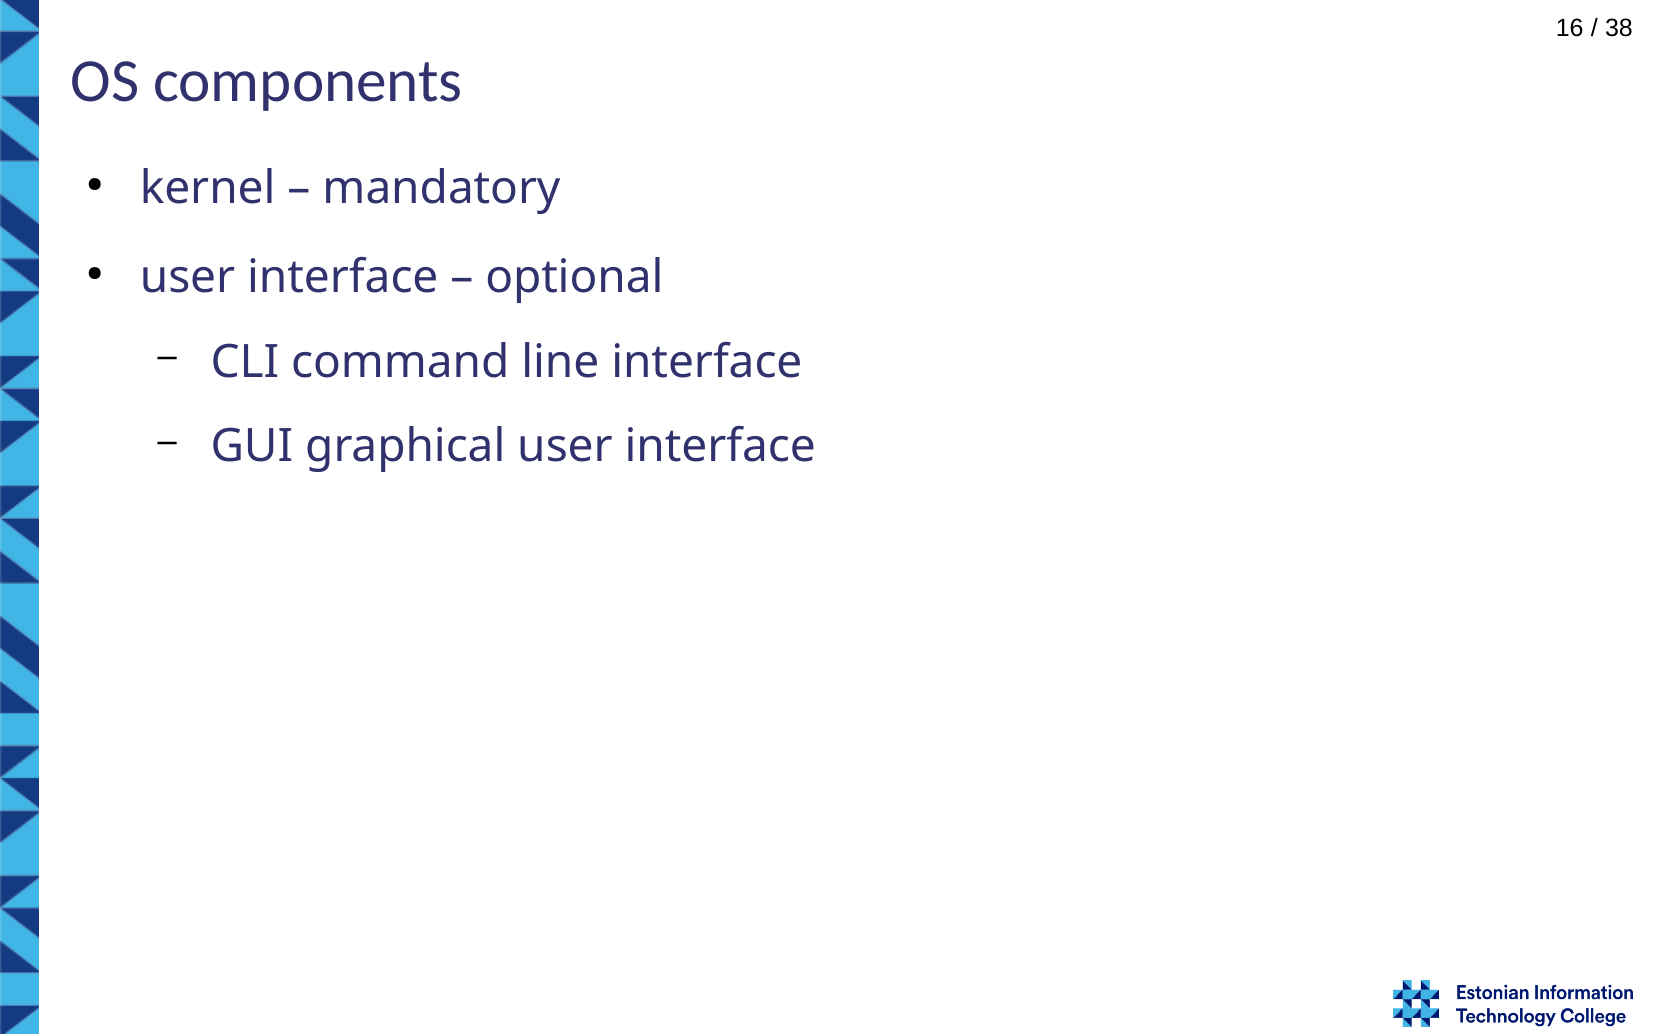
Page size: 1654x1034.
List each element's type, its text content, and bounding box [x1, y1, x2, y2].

title OS components [70, 41, 1630, 130]
picture [1393, 980, 1633, 1027]
list kernel – mandatory user interface – optional CLI command line interface GUI graphical user interface [68, 153, 1630, 957]
